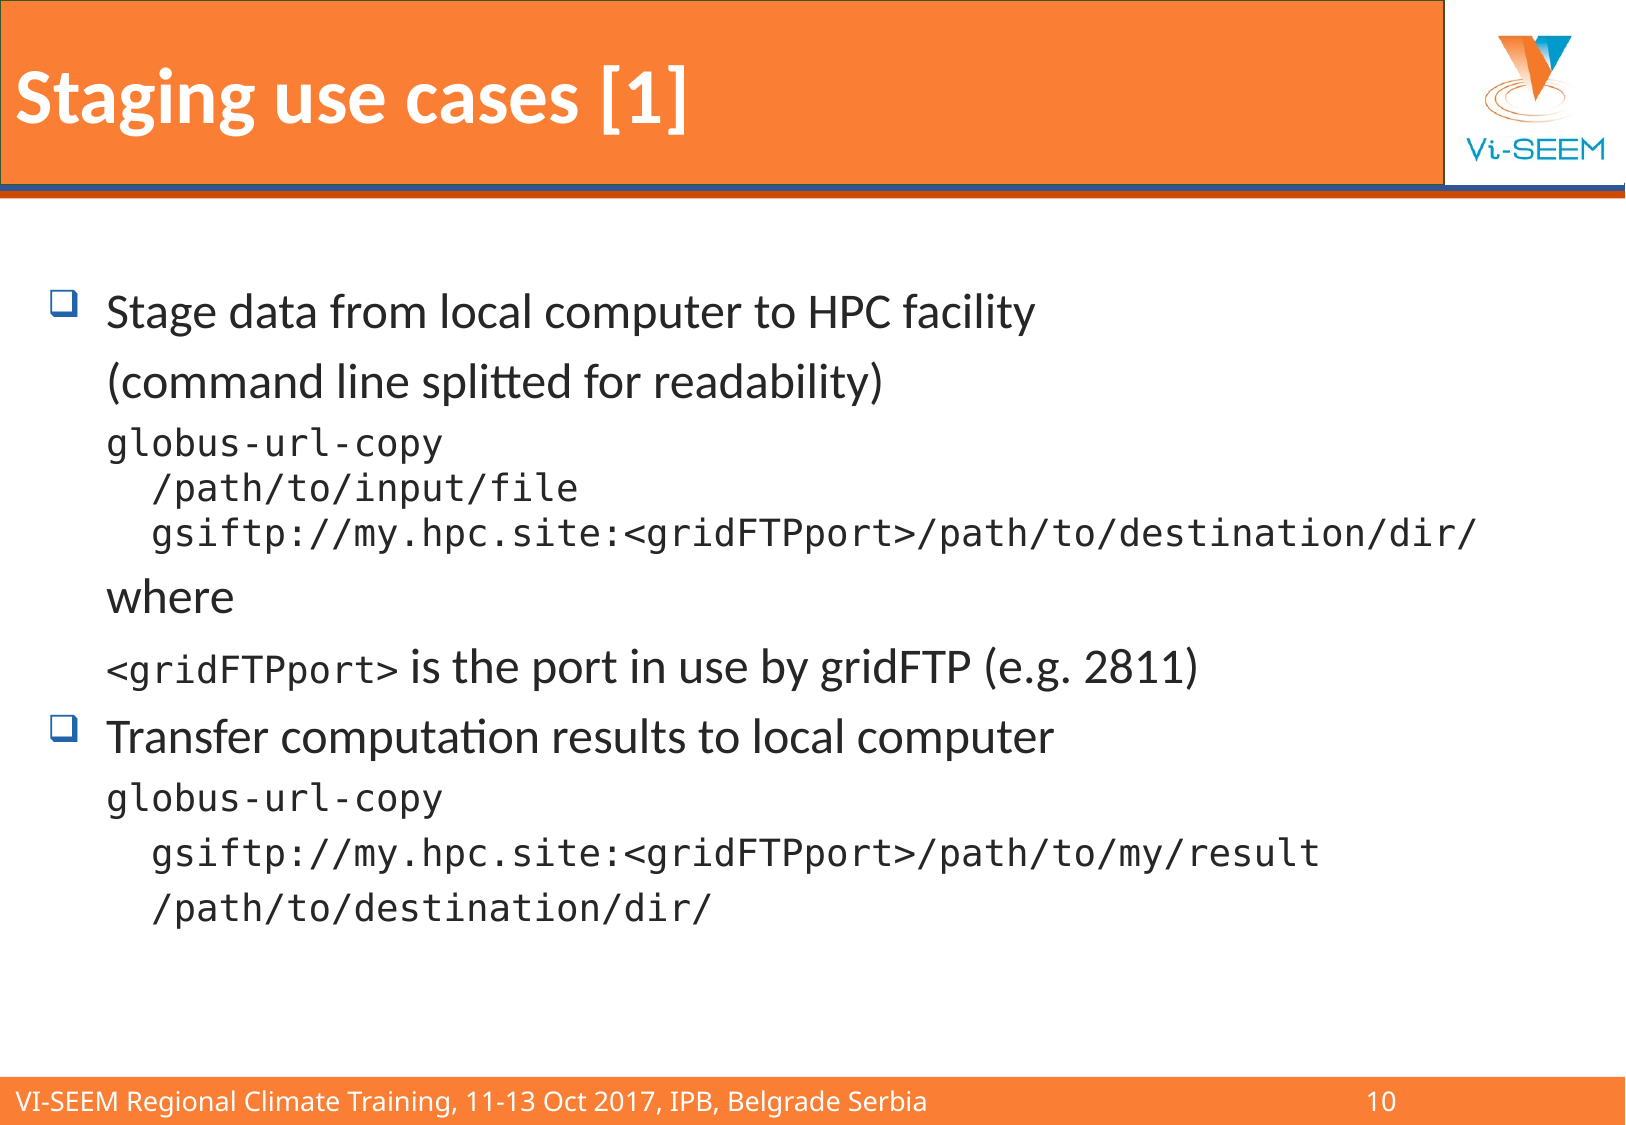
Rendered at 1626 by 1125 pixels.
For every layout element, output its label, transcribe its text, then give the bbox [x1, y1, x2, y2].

list Stage data from local computer to HPC facility (command line splitted for readability) globus-url-copy /path/to/input/file gsiftp://my.hpc.site:<gridFTPport>/path/to/destination/dir/ where <gridFTPport> is the port in use by gridFTP (e.g. 2811) Transfer computation results to local computer globus-url-copy gsiftp://my.hpc.site:<gridFTPport>/path/to/my/result /path/to/destination/dir/ [31, 271, 1593, 1076]
title Staging use cases [1] [0, 0, 1445, 185]
picture [1445, 0, 1624, 185]
footer VI-SEEM Regional Climate Training, 11-13 Oct 2017, IPB, Belgrade Serbia <number> [0, 1076, 1625, 1125]
